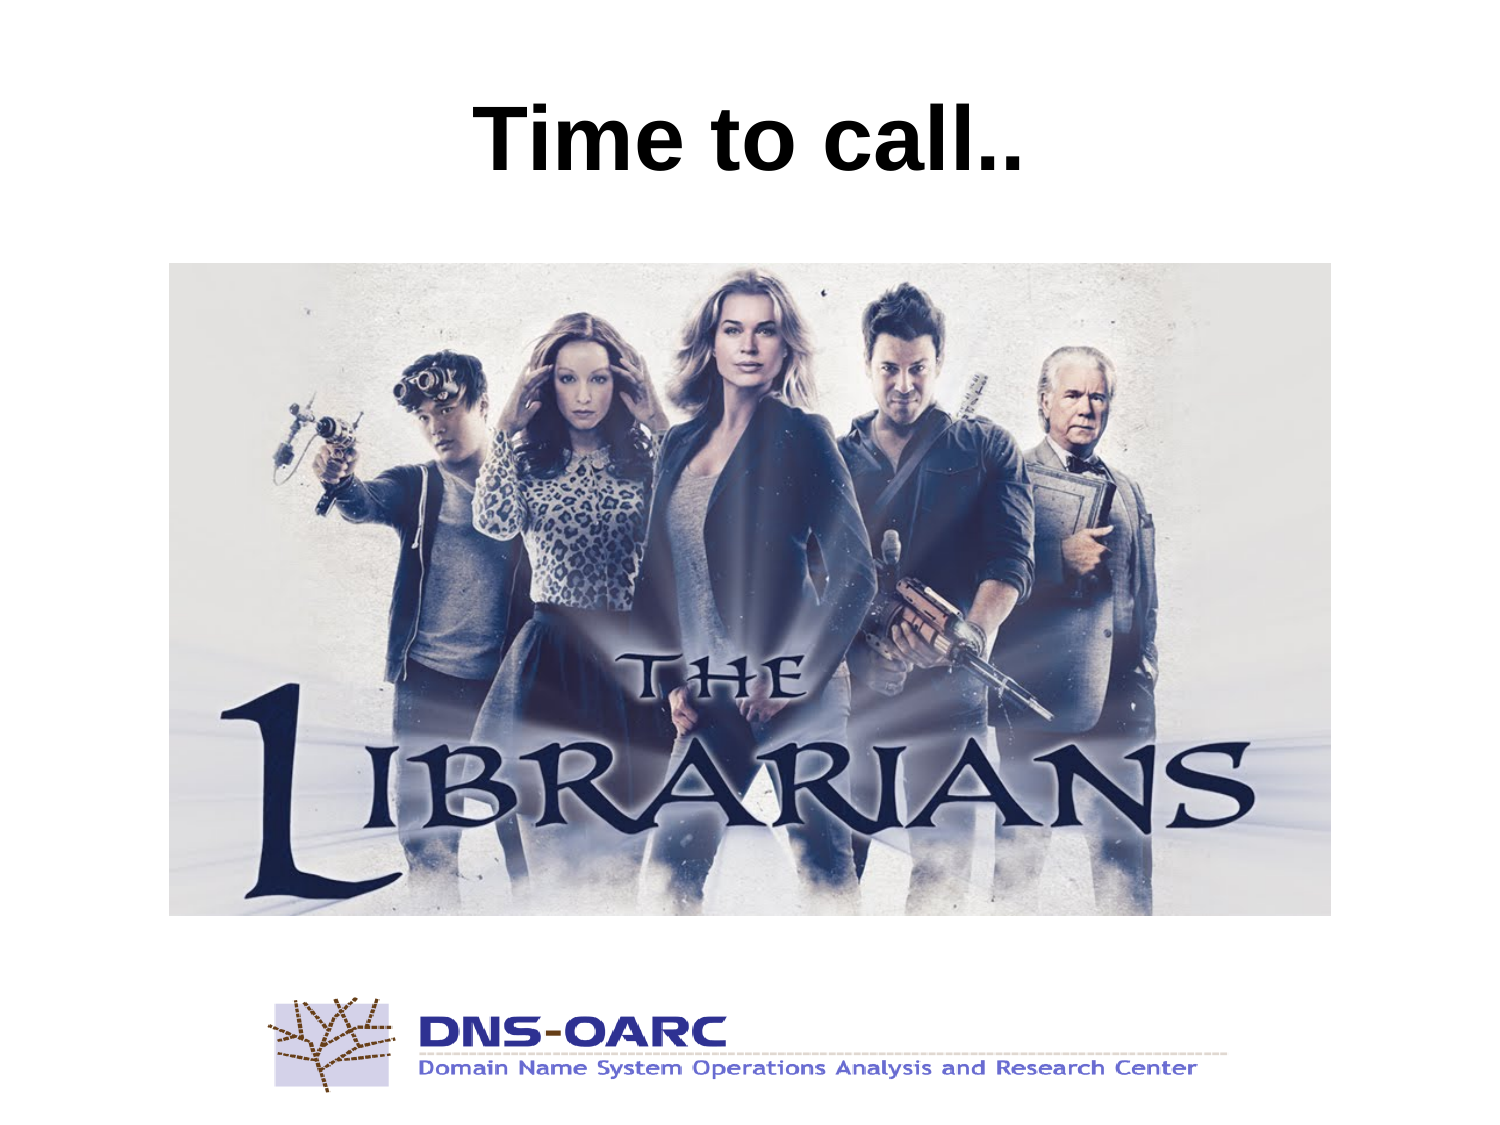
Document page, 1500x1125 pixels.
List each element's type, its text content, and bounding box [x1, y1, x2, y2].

title Time to call.. [75, 44, 1425, 233]
picture [214, 991, 1259, 1099]
picture [169, 263, 1331, 916]
